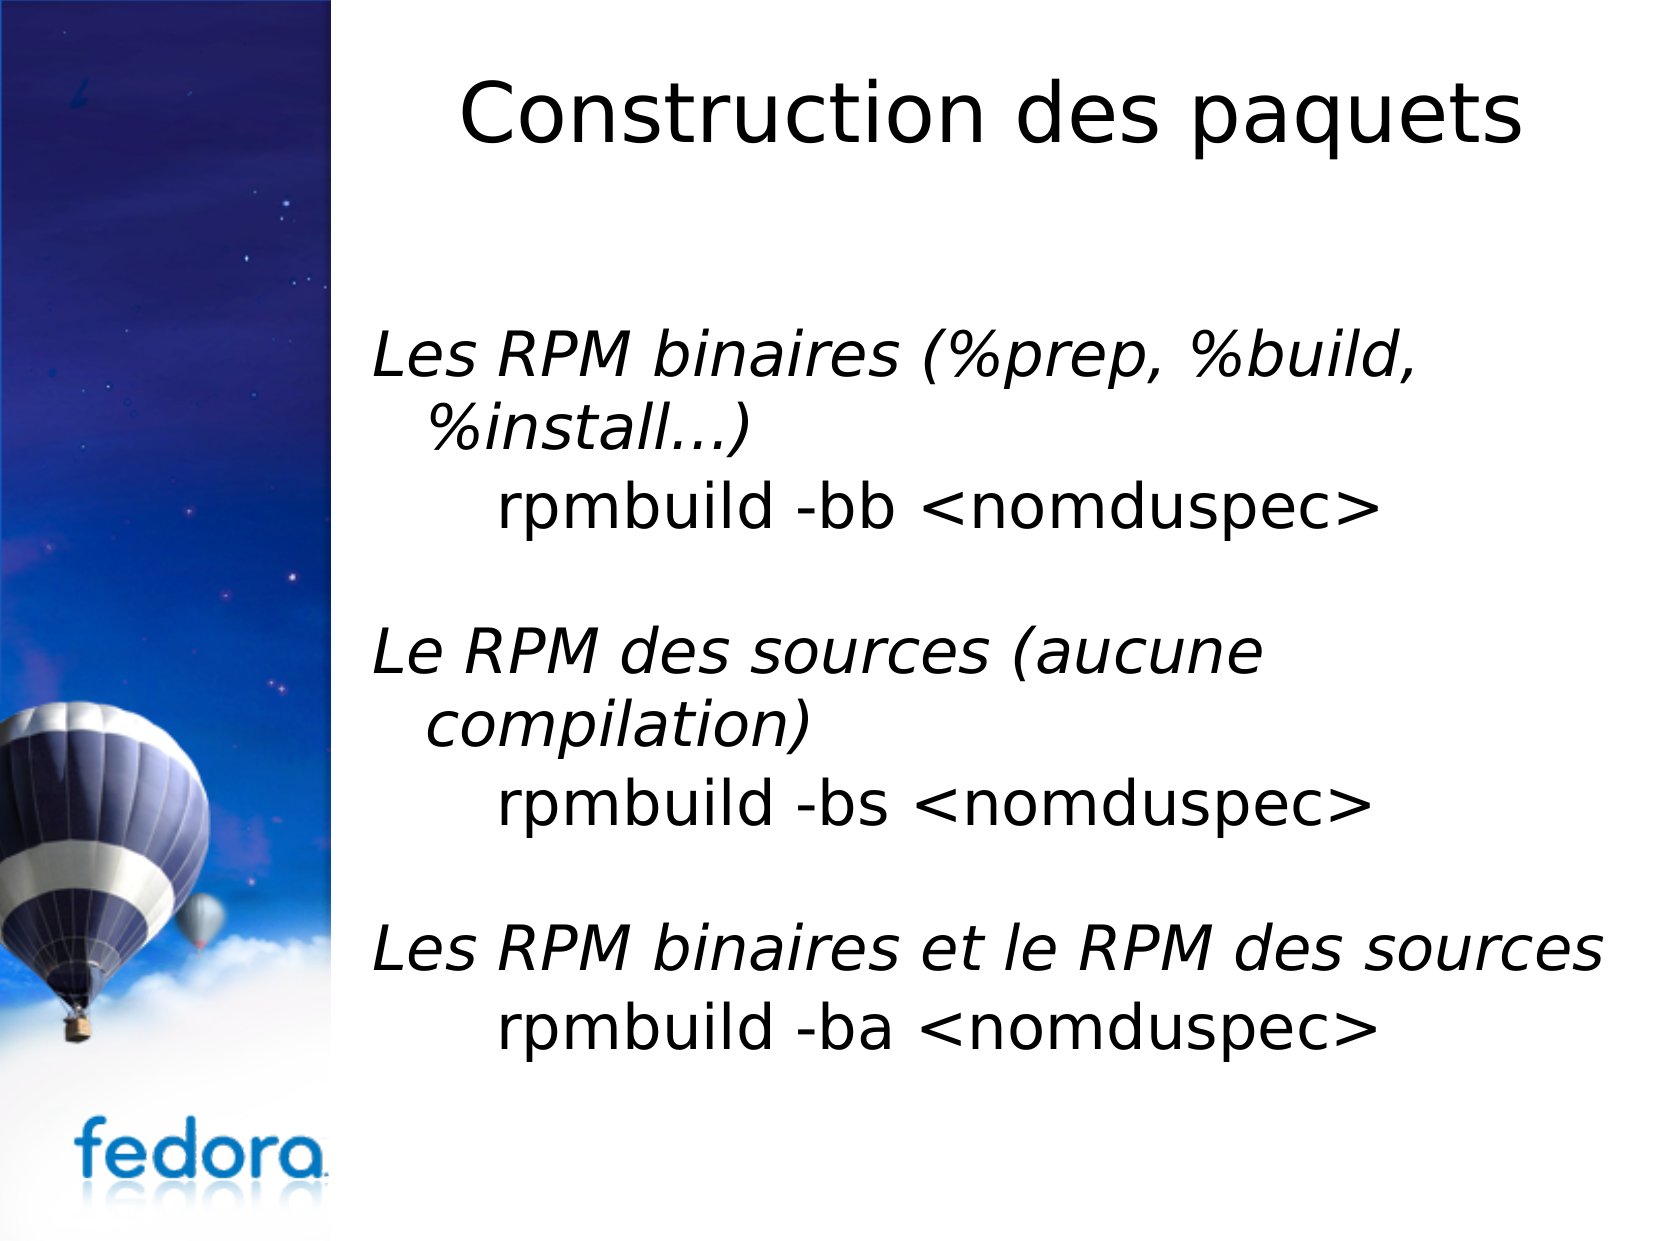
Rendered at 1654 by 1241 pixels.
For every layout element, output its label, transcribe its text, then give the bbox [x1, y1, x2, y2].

picture [0, 0, 331, 1241]
title Construction des paquets [342, 53, 1642, 174]
list Les RPM binaires (%prep, %build, %install...) rpmbuild -bb <nomduspec> Le RPM des sources (aucune compilation) rpmbuild -bs <nomduspec> Les RPM binaires et le RPM des sources rpmbuild -ba <nomduspec> [354, 318, 1625, 1065]
